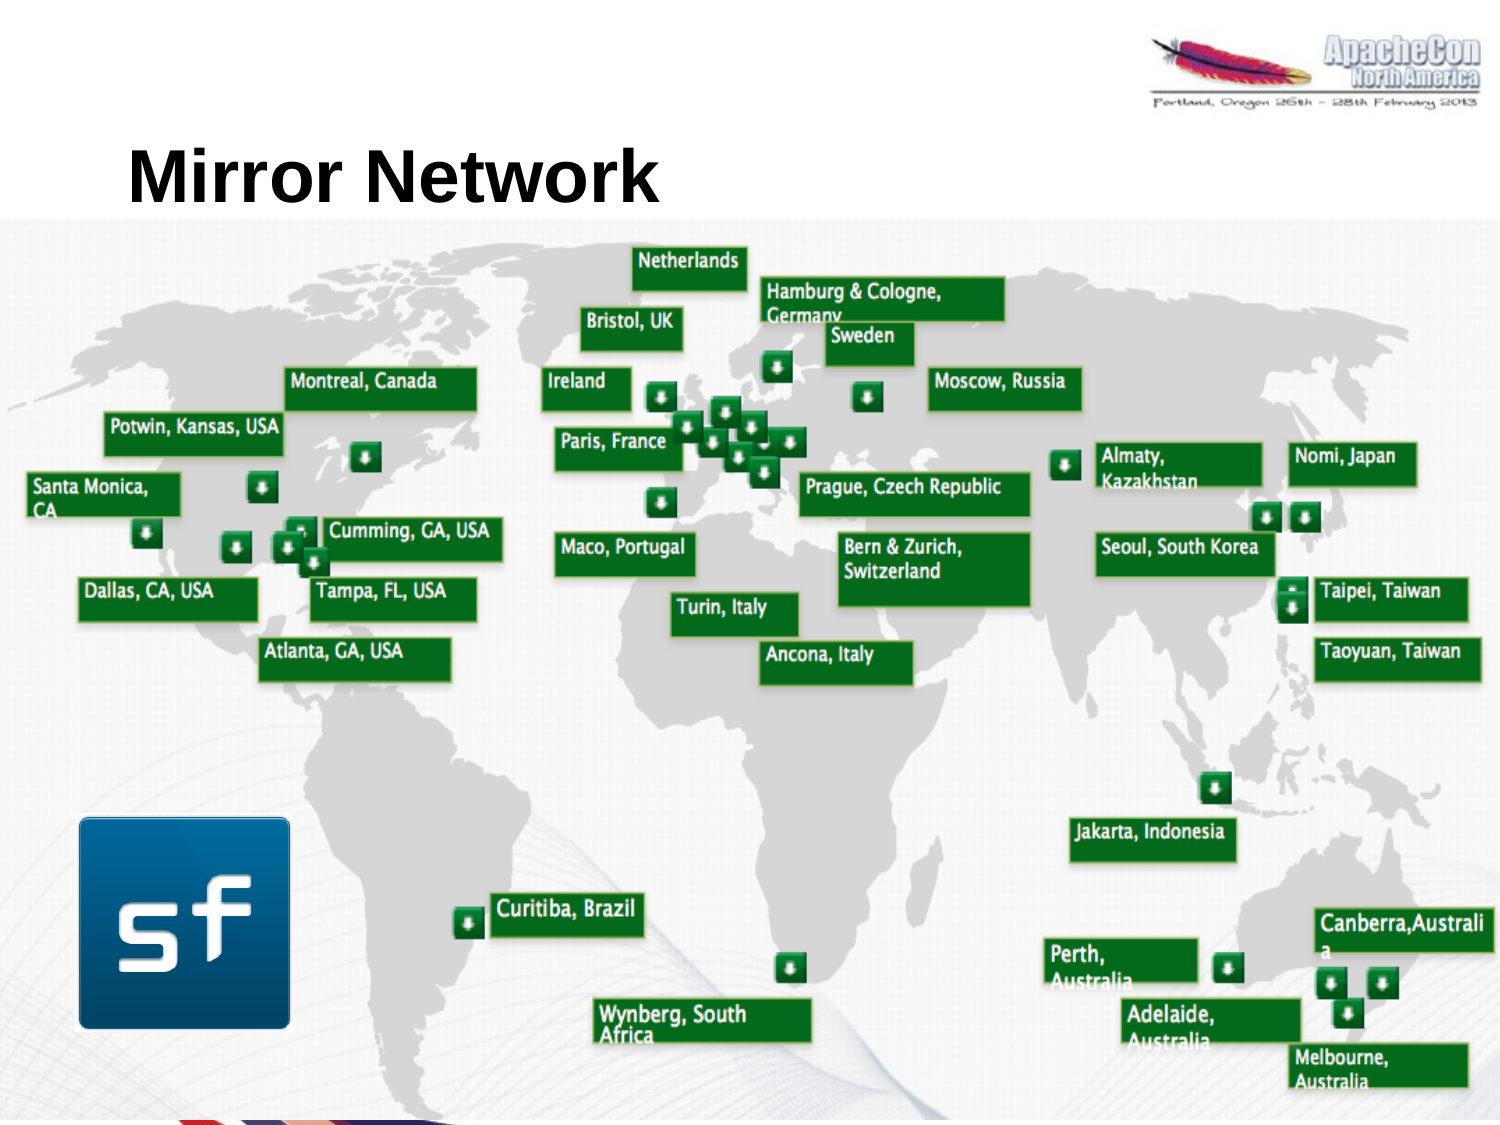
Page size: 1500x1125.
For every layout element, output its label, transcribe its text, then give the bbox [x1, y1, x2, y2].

title Mirror Network [75, 44, 1426, 219]
picture [0, 0, 1500, 219]
picture [0, 1120, 1500, 1125]
text_box [0, 219, 1500, 1120]
